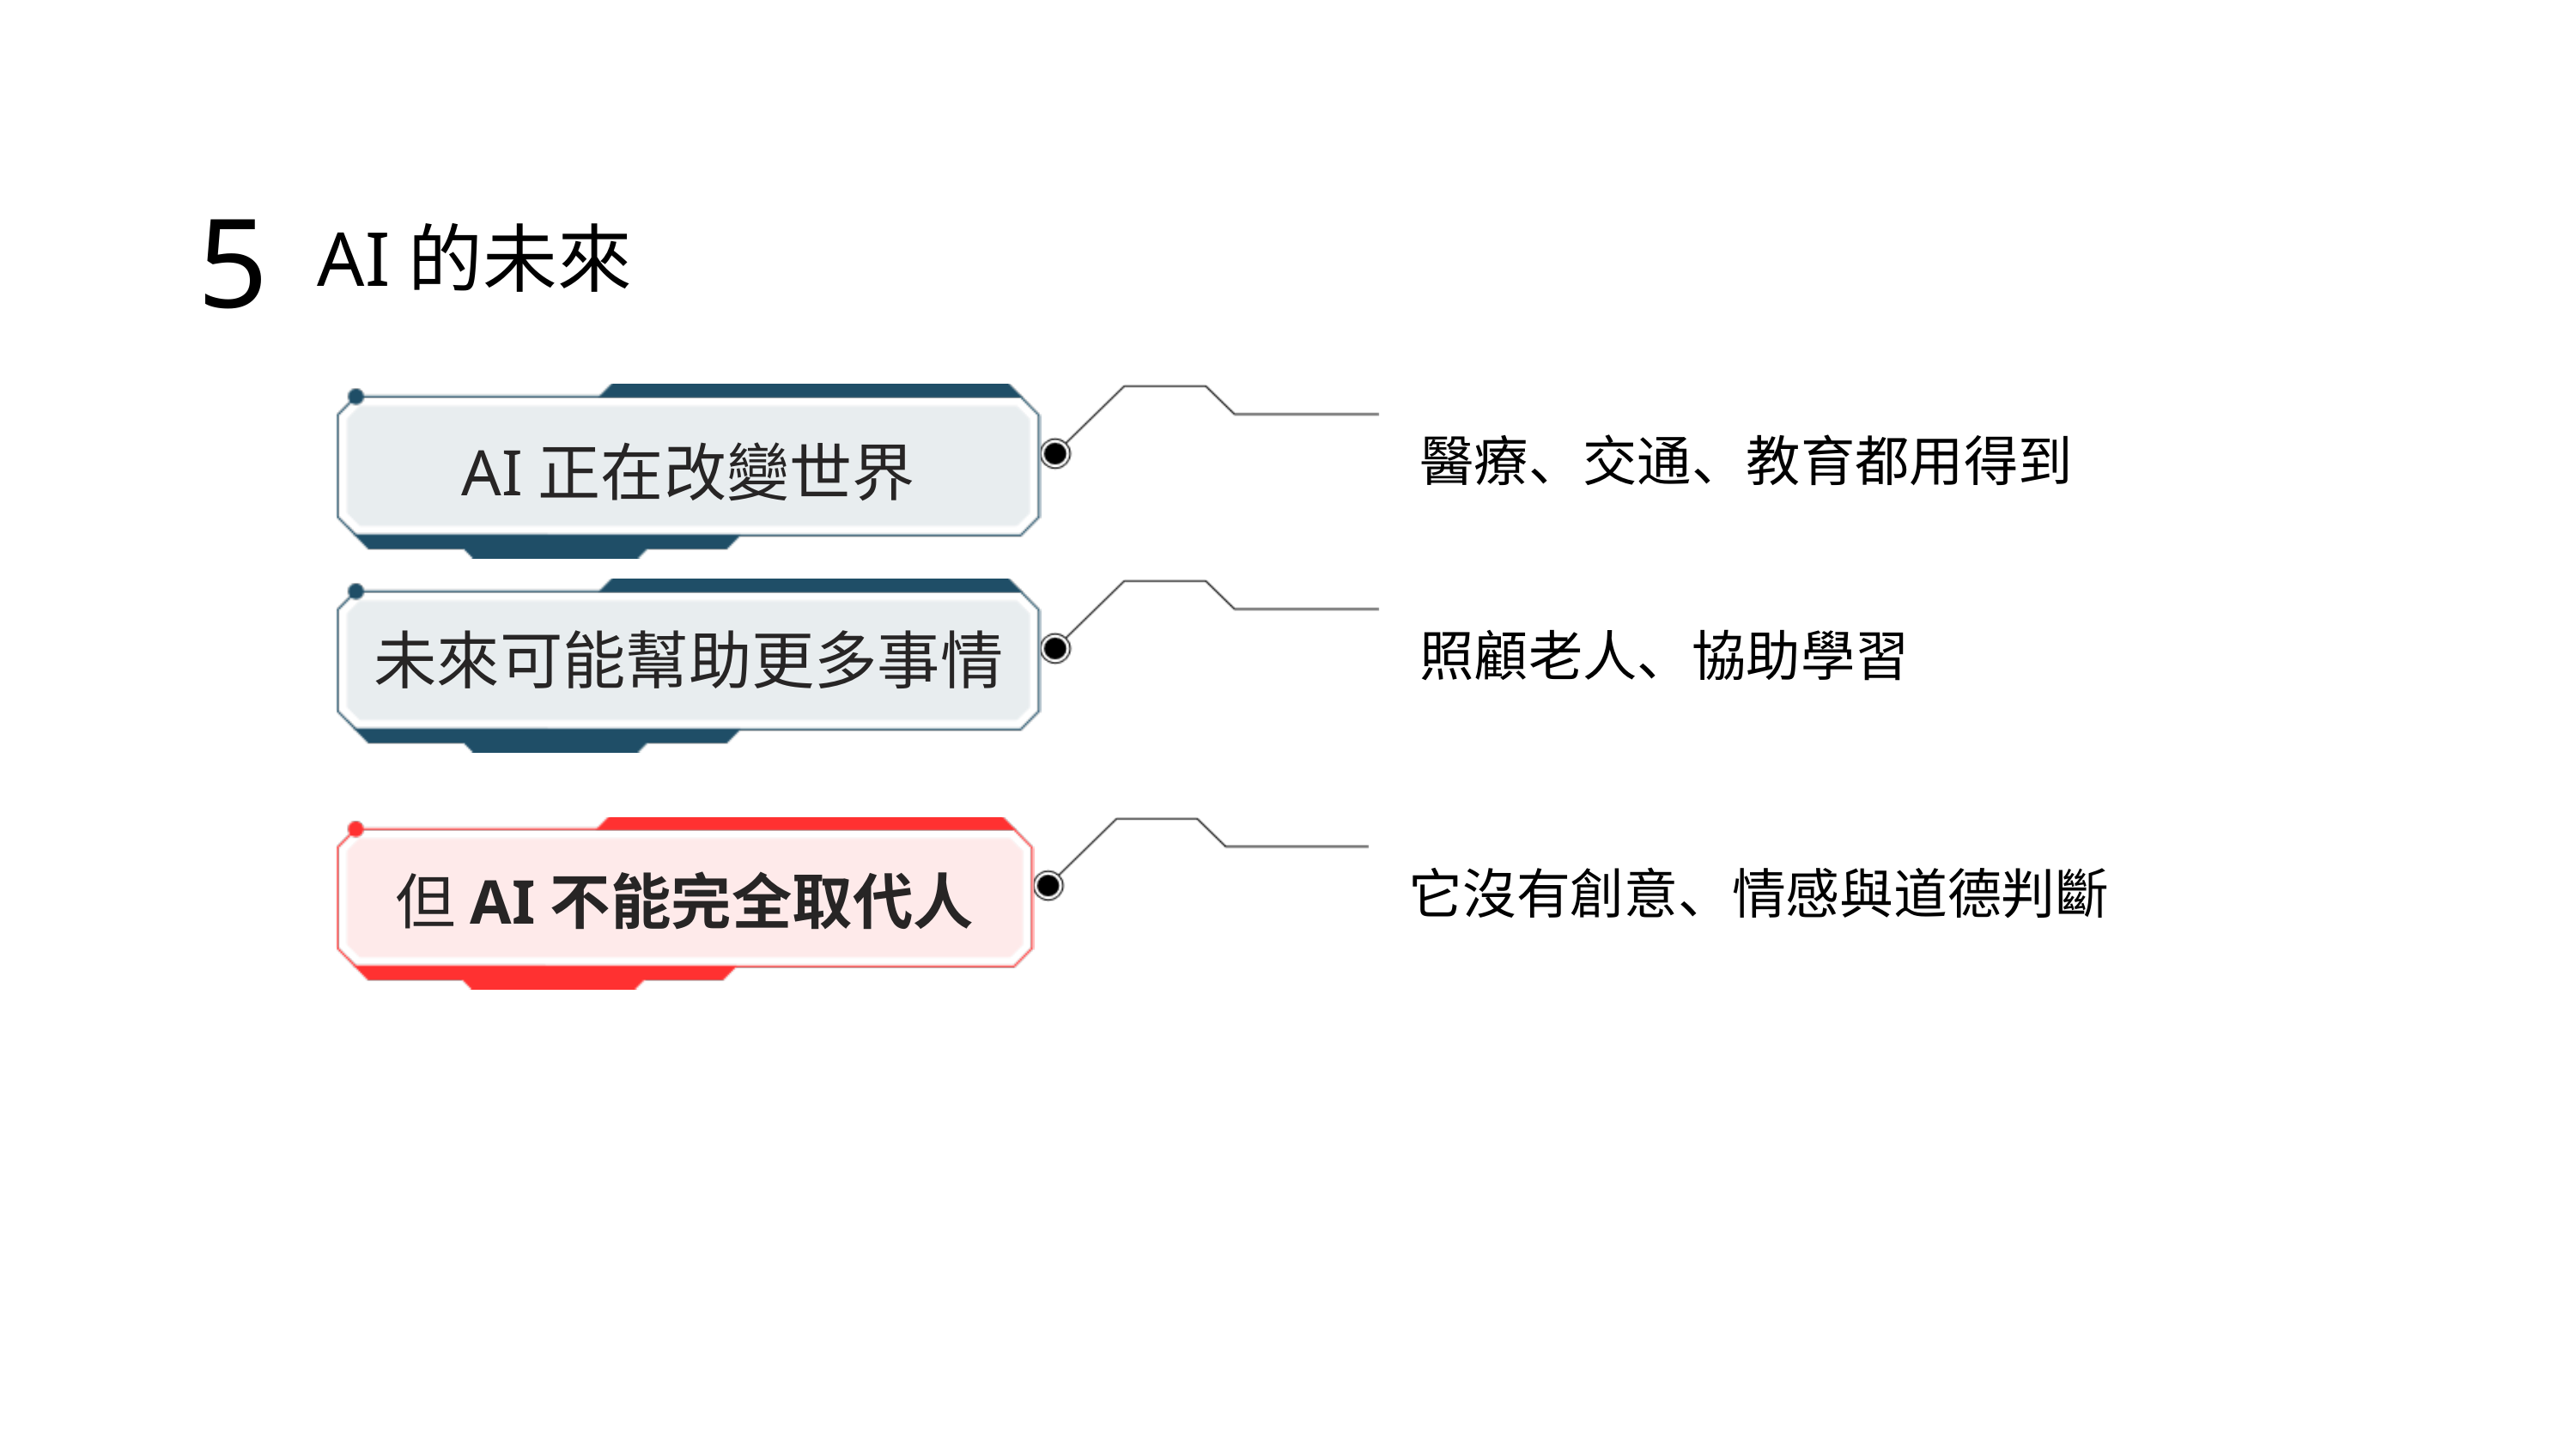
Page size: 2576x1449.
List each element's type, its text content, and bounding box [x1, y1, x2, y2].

text_box AI的未來 [317, 197, 2432, 298]
text_box [336, 579, 1380, 754]
text_box 醫療、交通、教育都用得到 [1419, 428, 2240, 493]
text_box [336, 817, 1370, 990]
text_box 未來可能幫助更多事情 [356, 625, 1021, 698]
text_box 它沒有創意、情感與道德判斷 [1408, 861, 2221, 925]
text_box [336, 384, 1380, 559]
text_box 但AI不能完全取代人 [375, 867, 994, 938]
text_box AI正在改變世界 [376, 436, 1001, 509]
text_box 照顧老人、協助學習 [1419, 623, 2240, 688]
text_box 5 [197, 159, 253, 327]
